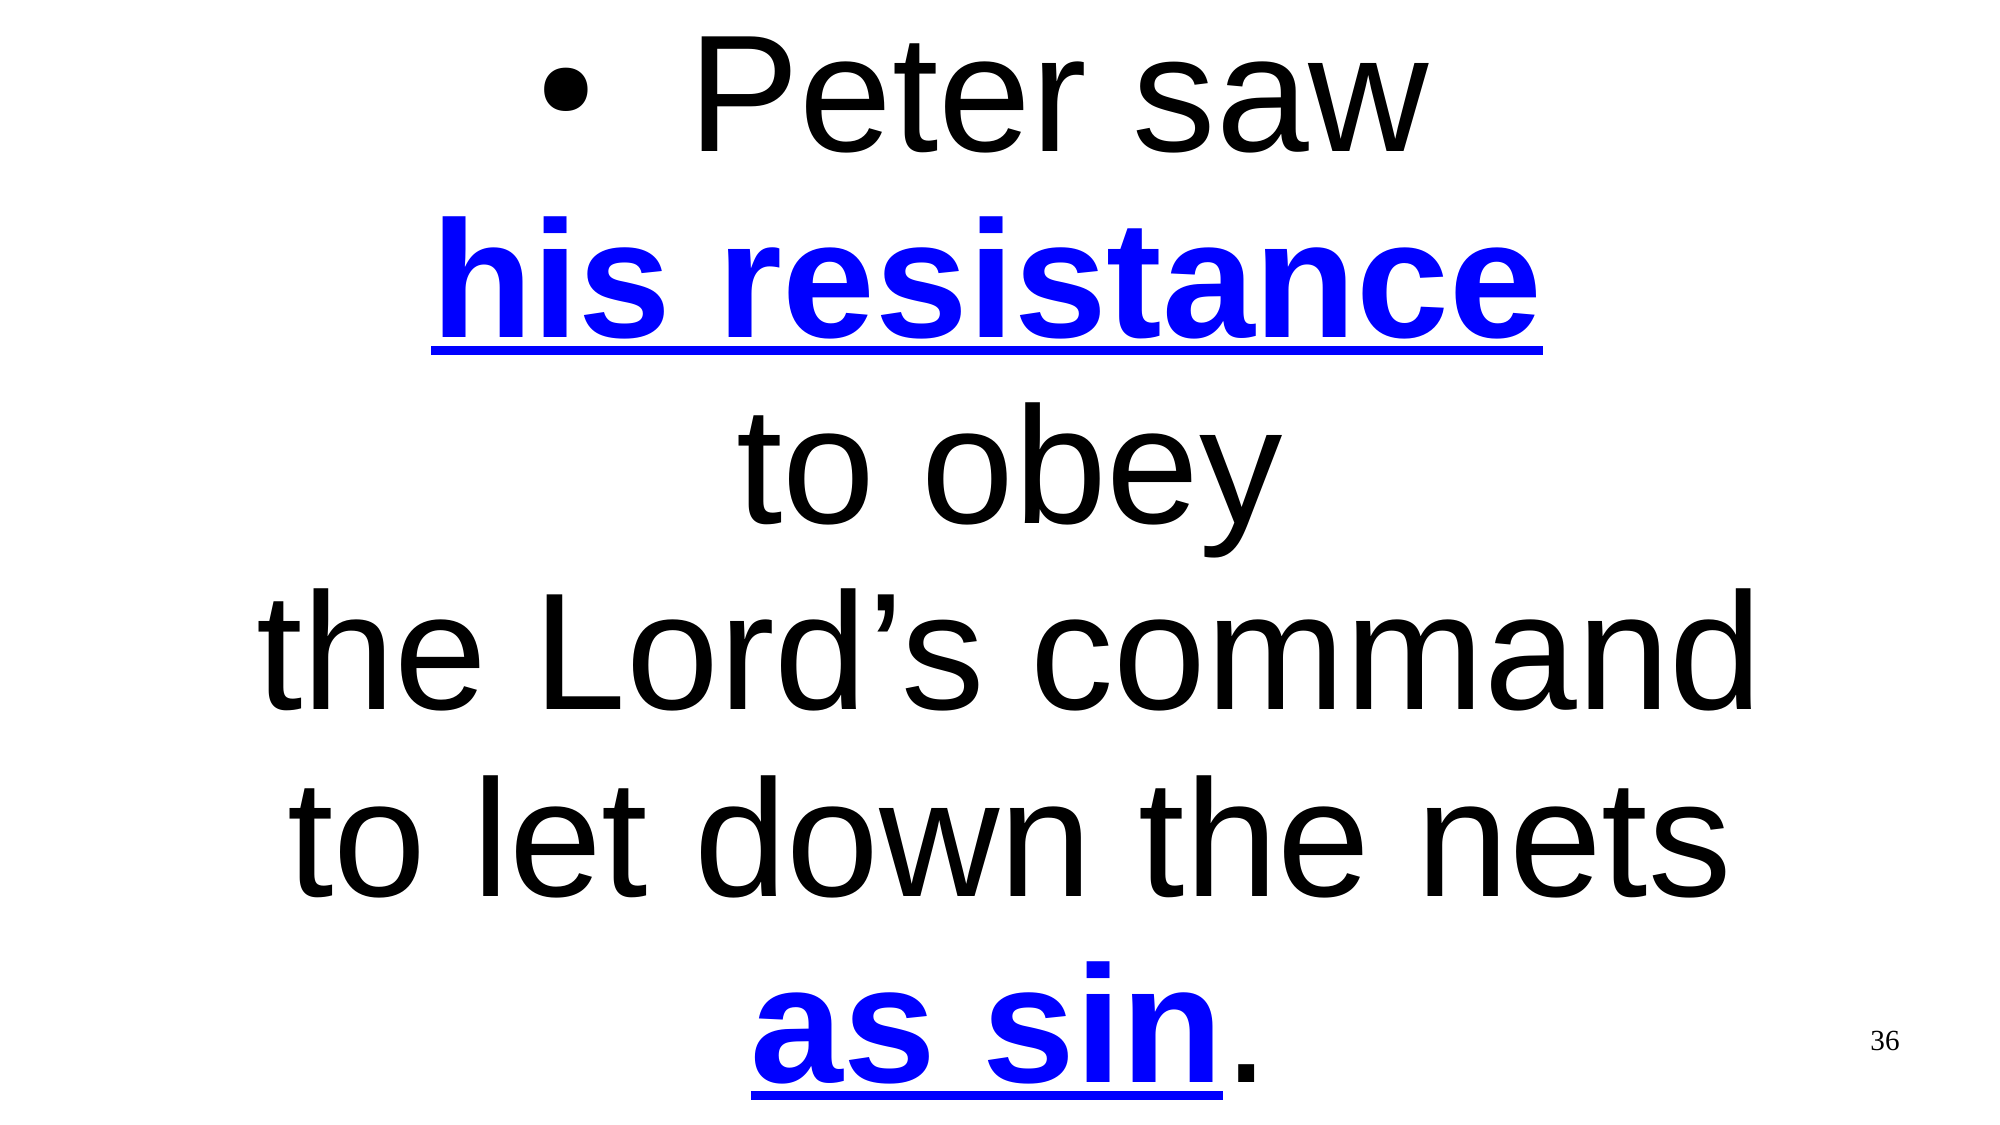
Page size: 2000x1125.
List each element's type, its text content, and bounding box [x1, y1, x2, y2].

list Peter saw his resistance to obey the Lord’s command to let down the nets as sin. [0, 0, 1996, 1123]
